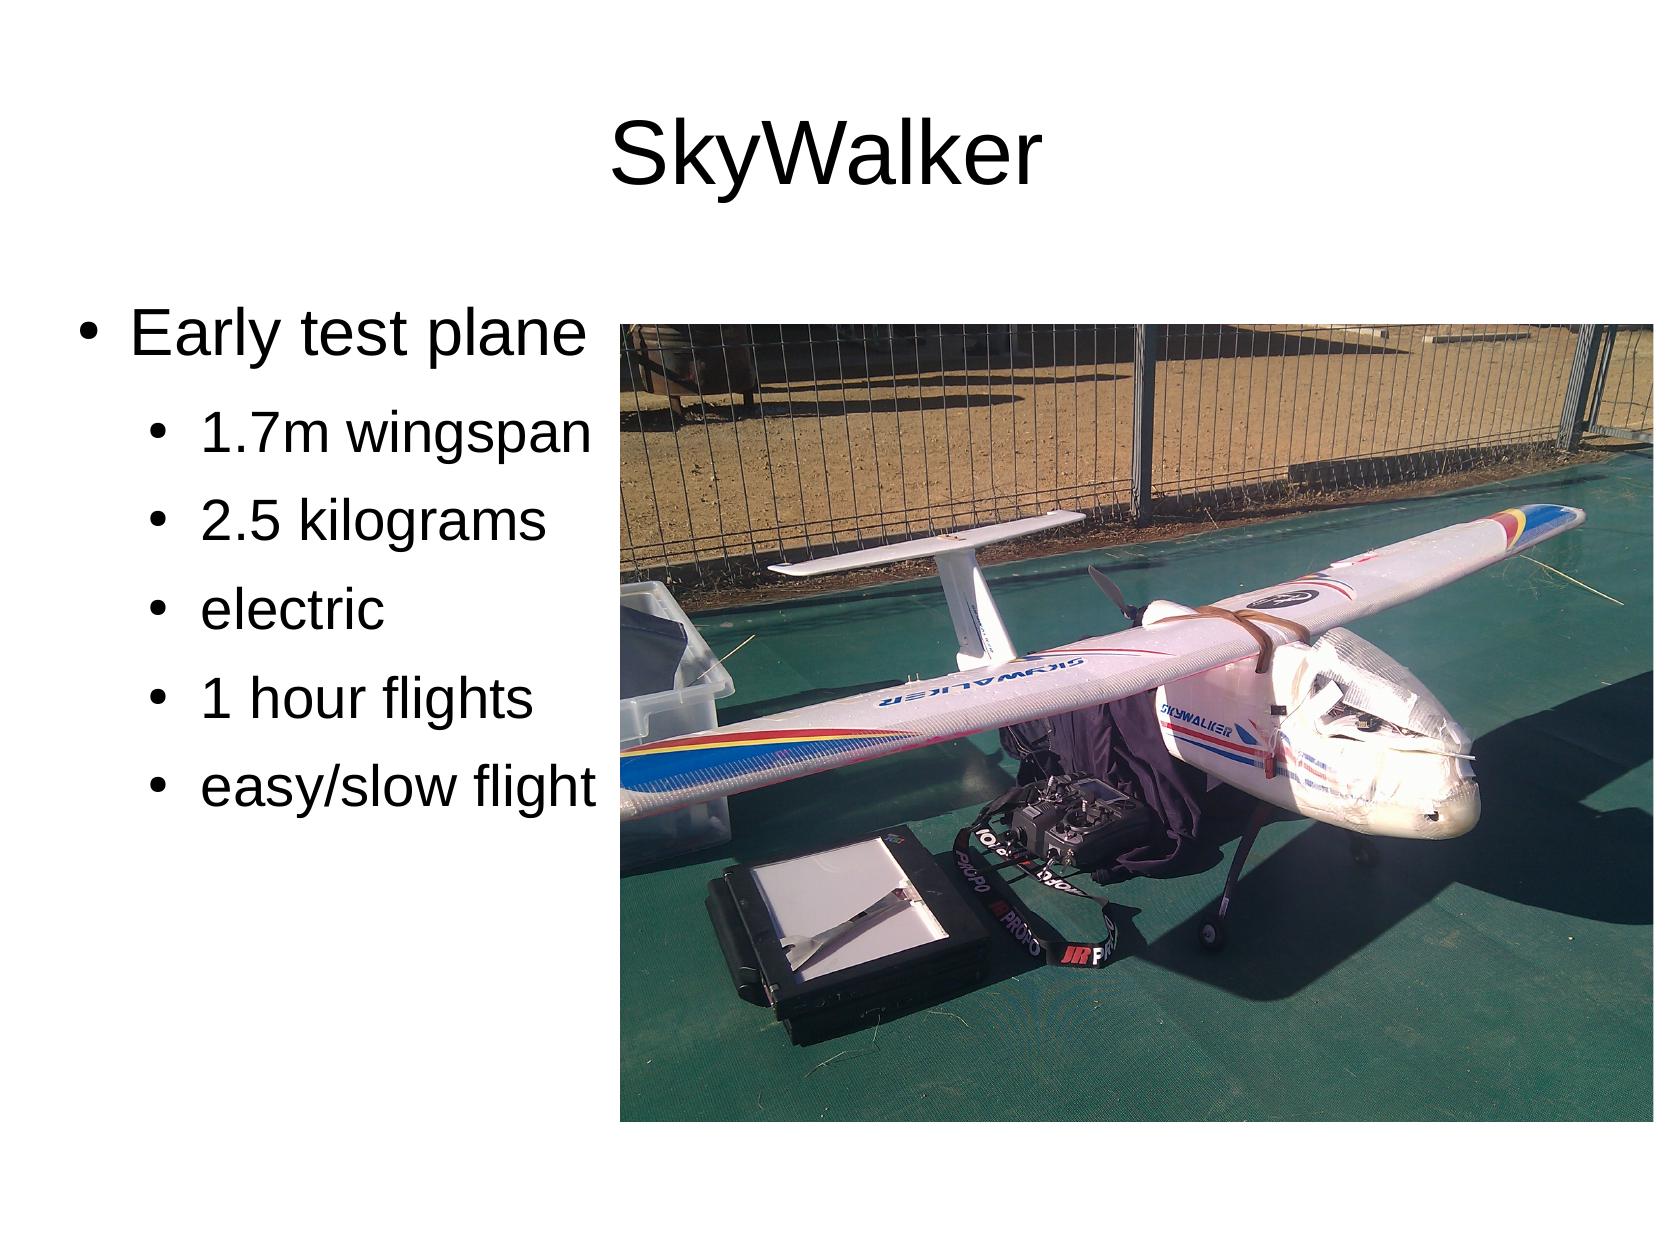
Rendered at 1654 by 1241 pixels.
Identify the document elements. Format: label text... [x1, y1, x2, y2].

list Early test plane 1.7m wingspan 2.5 kilograms electric 1 hour flights easy/slow flight [59, 295, 621, 1085]
picture [620, 324, 1654, 1123]
title SkyWalker [82, 49, 1571, 257]
